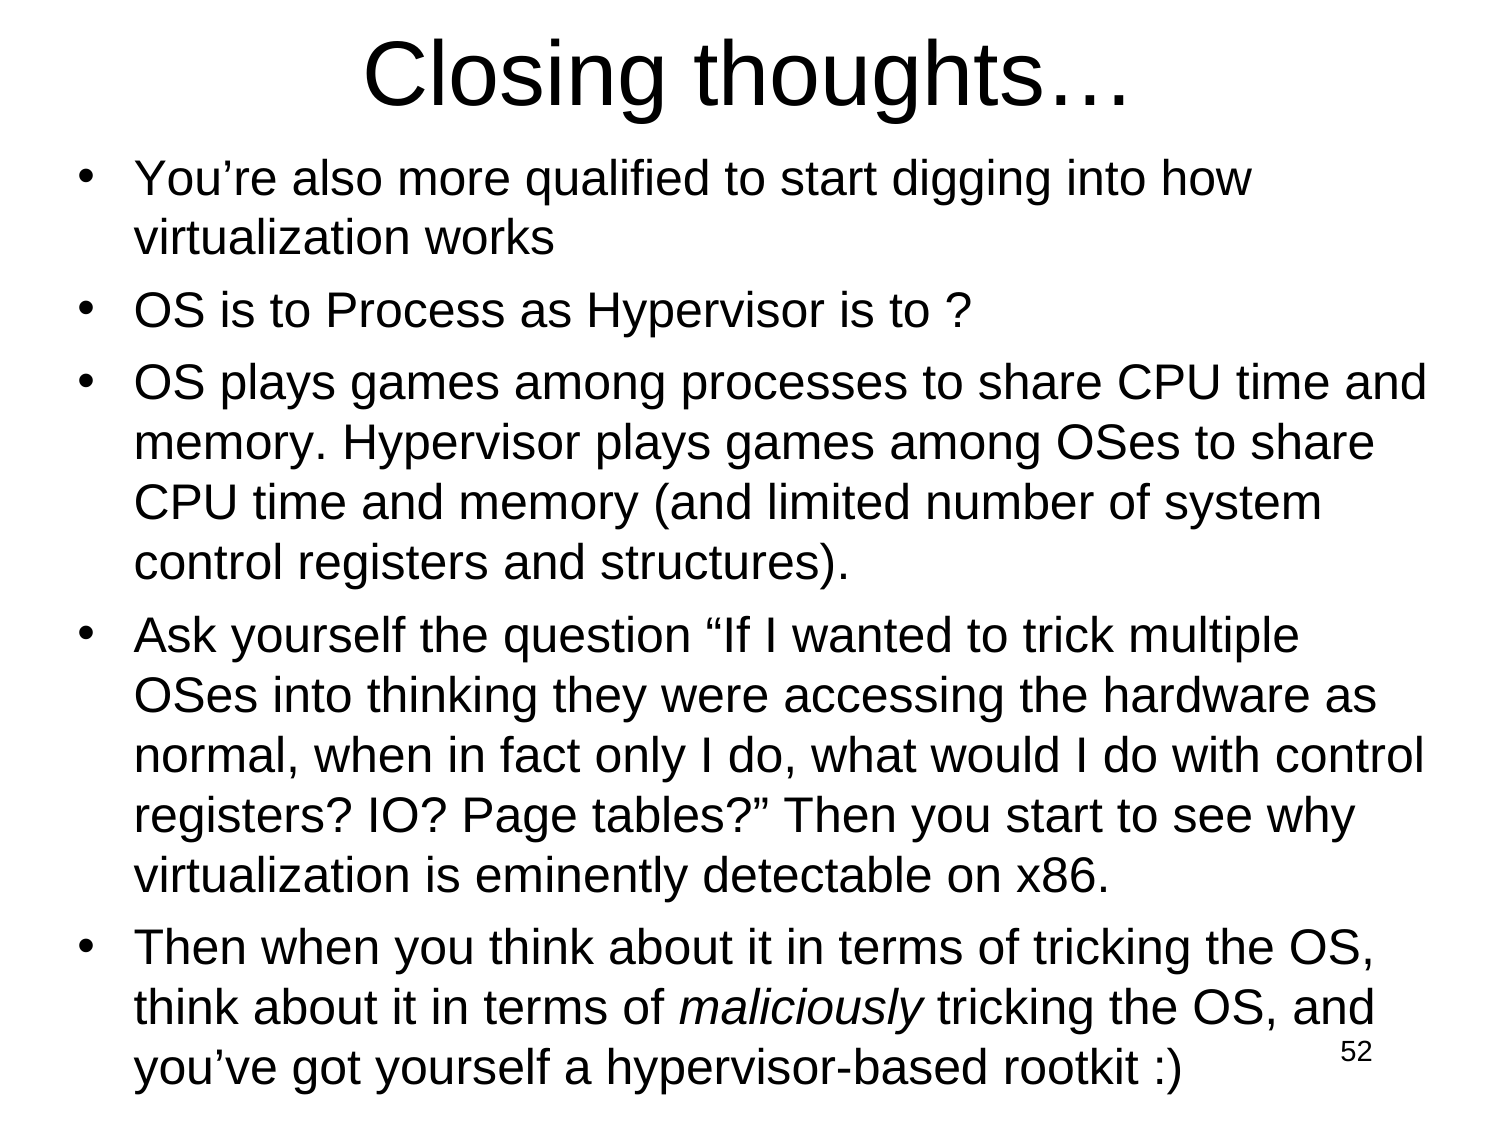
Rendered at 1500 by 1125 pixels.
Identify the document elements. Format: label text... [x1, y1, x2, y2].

list You’re also more qualified to start digging into how virtualization works OS is to Process as Hypervisor is to ? OS plays games among processes to share CPU time and memory. Hypervisor plays games among OSes to share CPU time and memory (and limited number of system control registers and structures). Ask yourself the question “If I wanted to trick multiple OSes into thinking they were accessing the hardware as normal, when in fact only I do, what would I do with control registers? IO? Page tables?” Then you start to see why virtualization is eminently detectable on x86. Then when you think about it in terms of tricking the OS, think about it in terms of maliciously tricking the OS, and you’ve got yourself a hypervisor-based rootkit :) [62, 137, 1450, 1103]
title Closing thoughts… [112, 0, 1388, 137]
